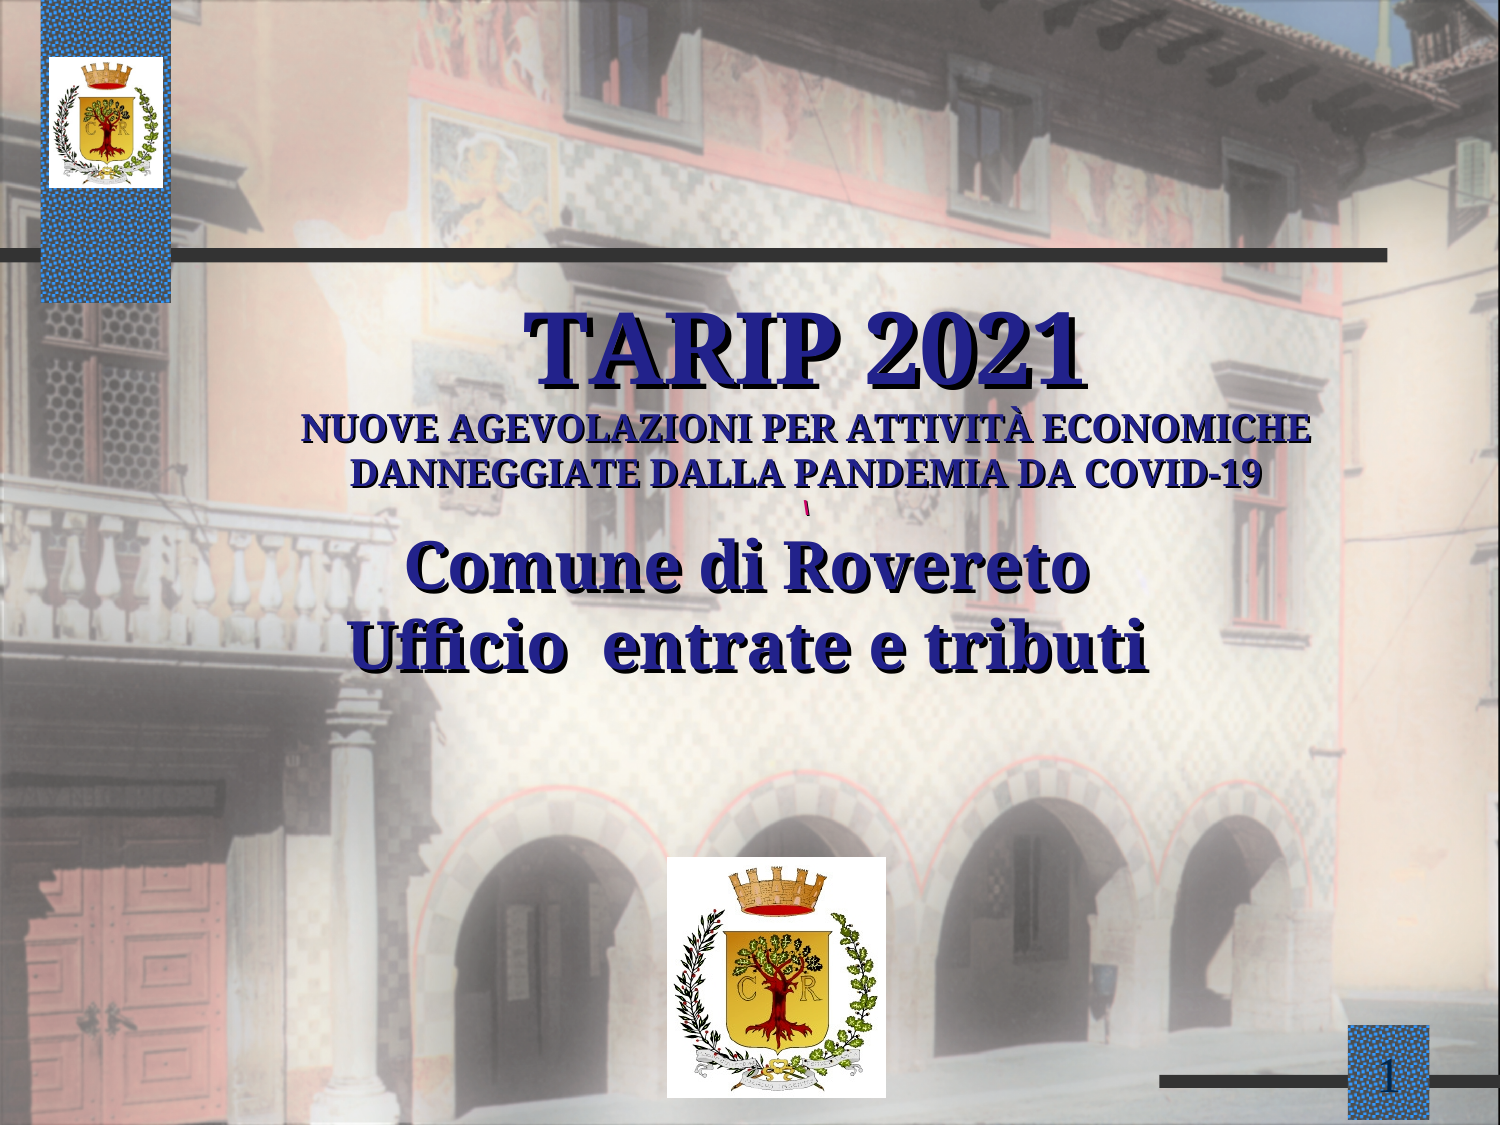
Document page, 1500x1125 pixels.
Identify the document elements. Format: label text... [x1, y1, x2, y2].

text_box TARIP 2021 NUOVE AGEVOLAZIONI PER ATTIVITÀ ECONOMICHE DANNEGGIATE DALLA PANDEMIA DA COVID-19 \ [183, 66, 1429, 515]
text_box Comune di Rovereto Ufficio entrate e tributi [53, 515, 1441, 931]
text_box <numero> [1347, 1025, 1430, 1120]
picture [0, 0, 1500, 1125]
